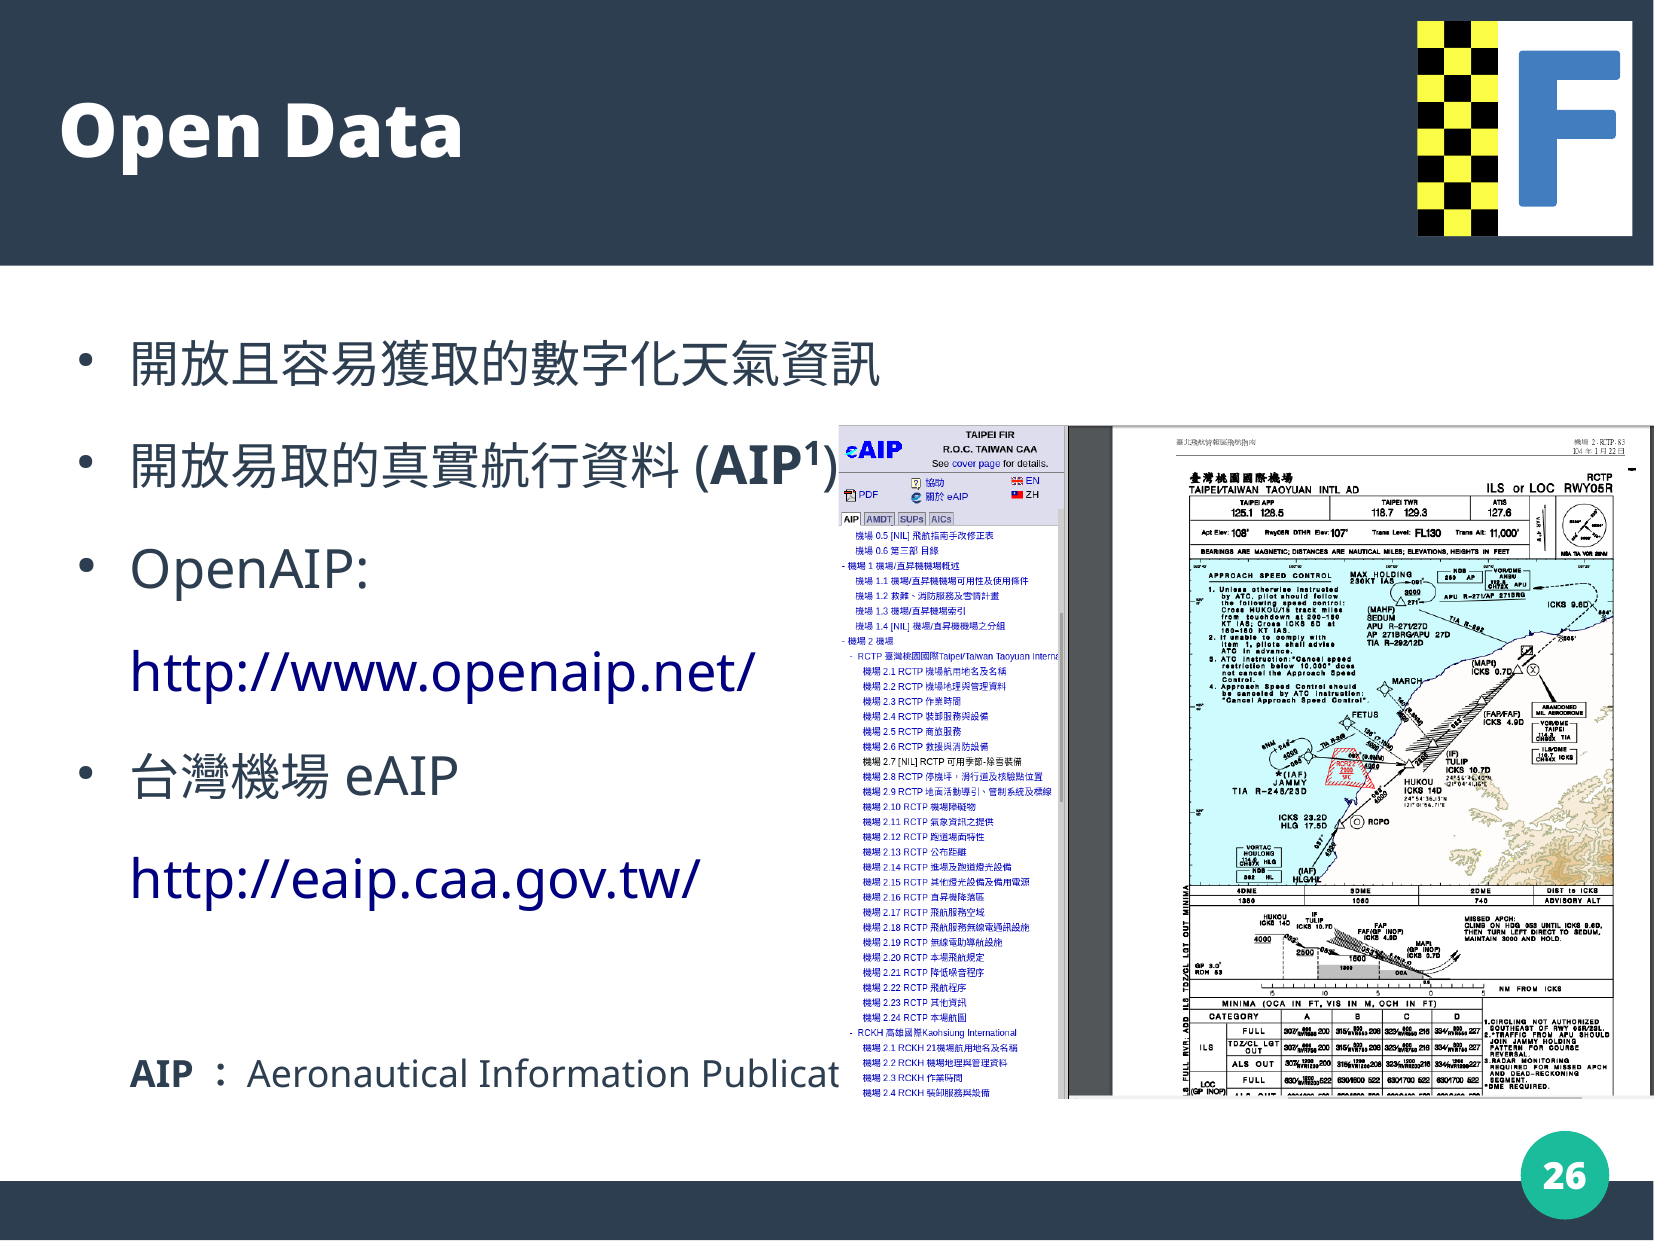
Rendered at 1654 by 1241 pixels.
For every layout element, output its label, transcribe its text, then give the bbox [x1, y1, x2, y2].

picture [838, 425, 1654, 1099]
title Open Data [59, 49, 1595, 207]
list 開放且容易獲取的數字化天氣資訊 開放易取的真實航行資料(AIP1) OpenAIP: http://www.openaip.net/ 台灣機場eAIP http://eaip.caa.gov.tw/ AIP：Aeronautical Information Publication 航行資料彙編 [59, 324, 1595, 1152]
